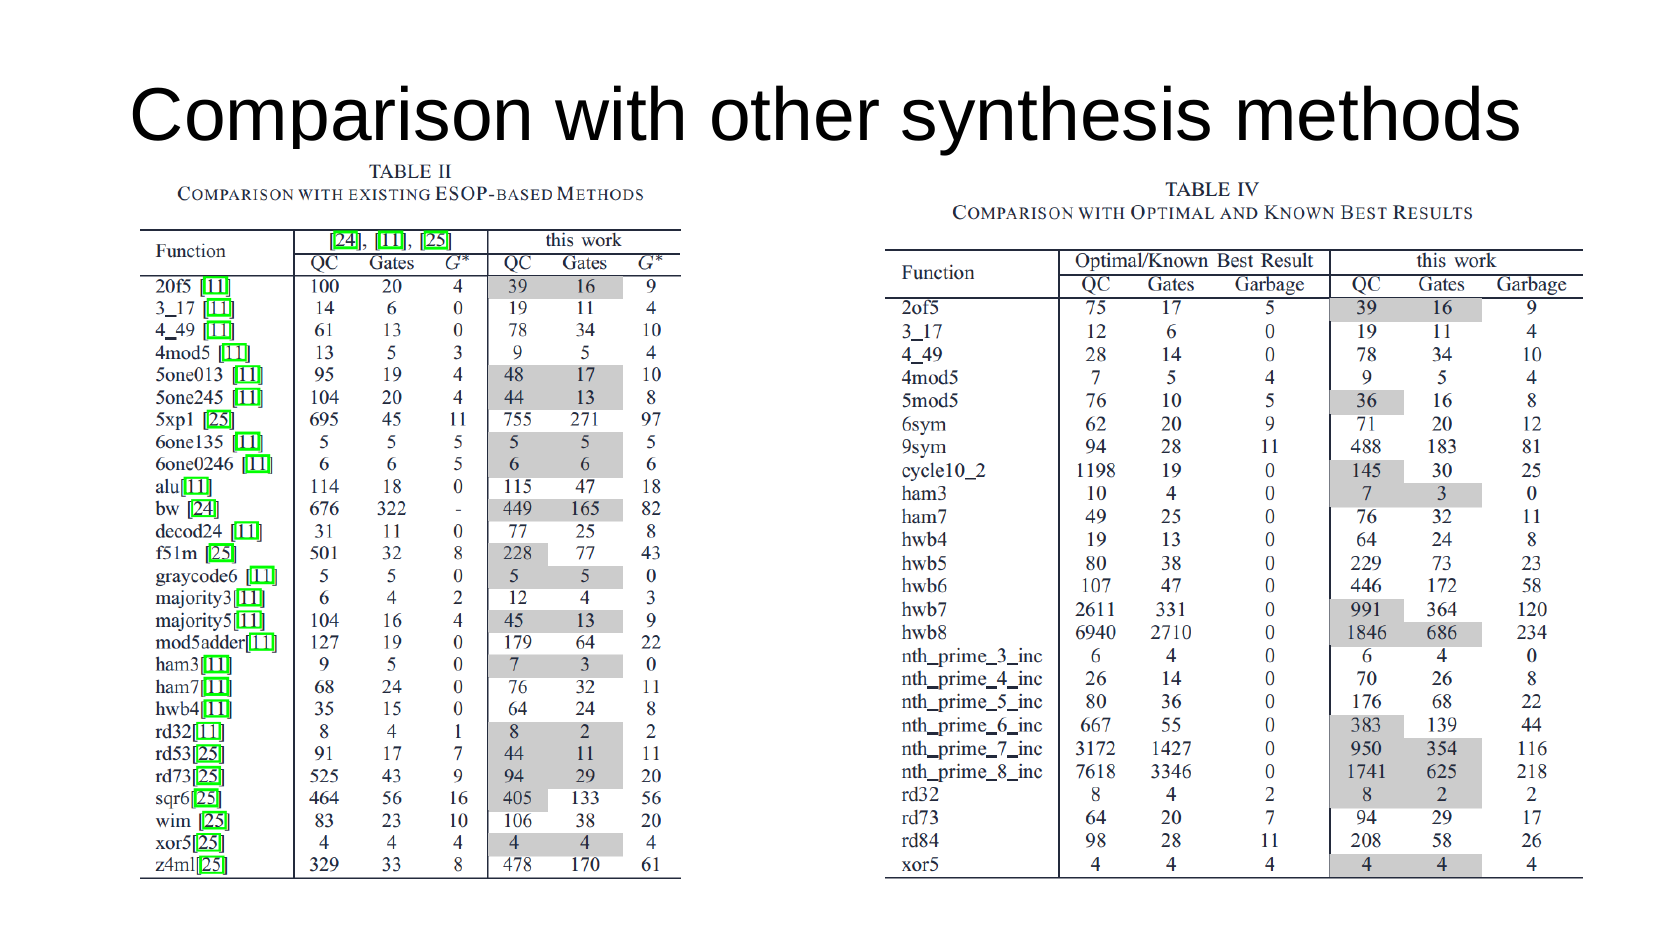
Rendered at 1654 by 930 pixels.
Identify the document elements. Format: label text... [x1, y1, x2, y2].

picture [129, 149, 705, 888]
title Comparison with other synthesis methods [82, 37, 1571, 193]
picture [869, 164, 1595, 900]
